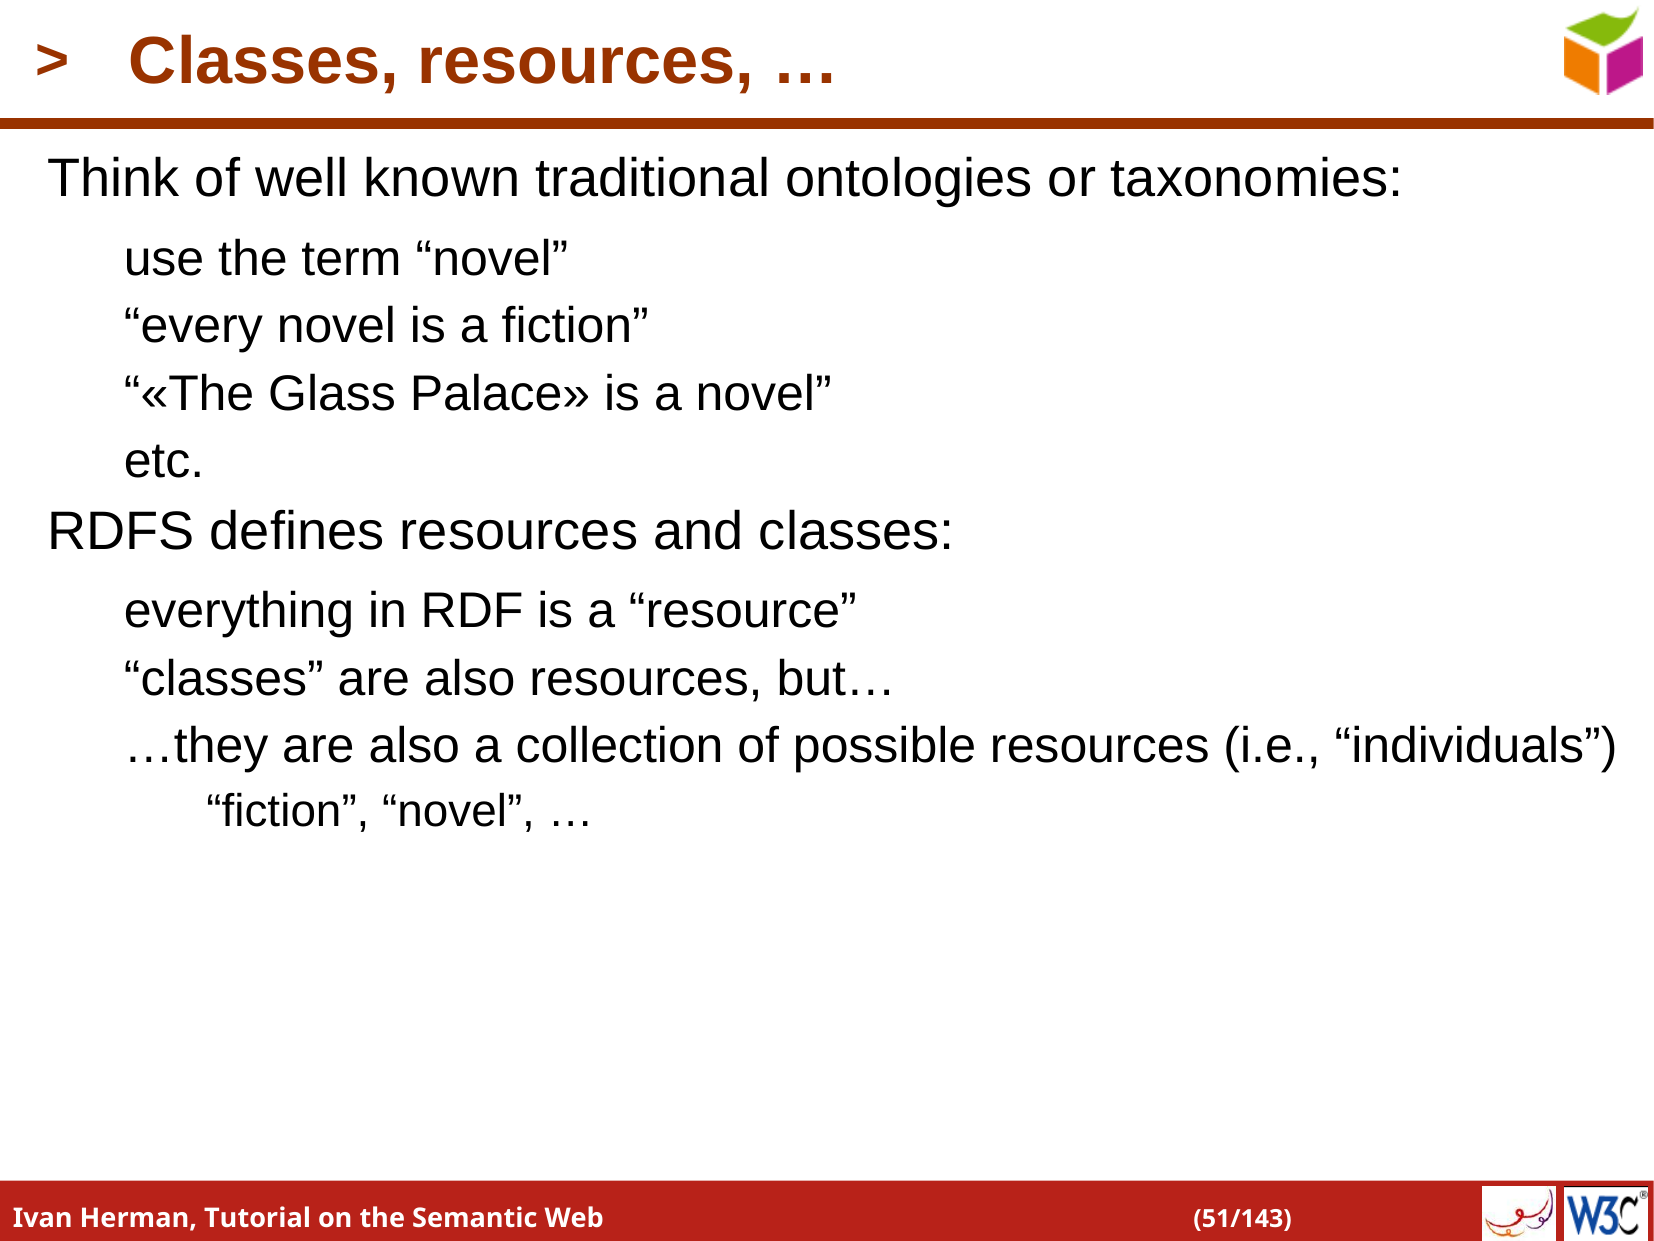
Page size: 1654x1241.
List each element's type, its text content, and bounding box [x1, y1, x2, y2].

picture [1564, 5, 1643, 95]
title Classes, resources, … [93, 0, 1493, 119]
picture [1482, 1186, 1556, 1241]
picture [1564, 1186, 1648, 1241]
list Think of well known traditional ontologies or taxonomies: use the term “novel” “every novel is a fiction” “«The Glass Palace» is a novel” etc. RDFS defines resources and classes: everything in RDF is a “resource” “classes” are also resources, but… …they are also a collection of possible resources (i.e., “individuals”) “fiction”, “novel”, … [29, 147, 1624, 1119]
